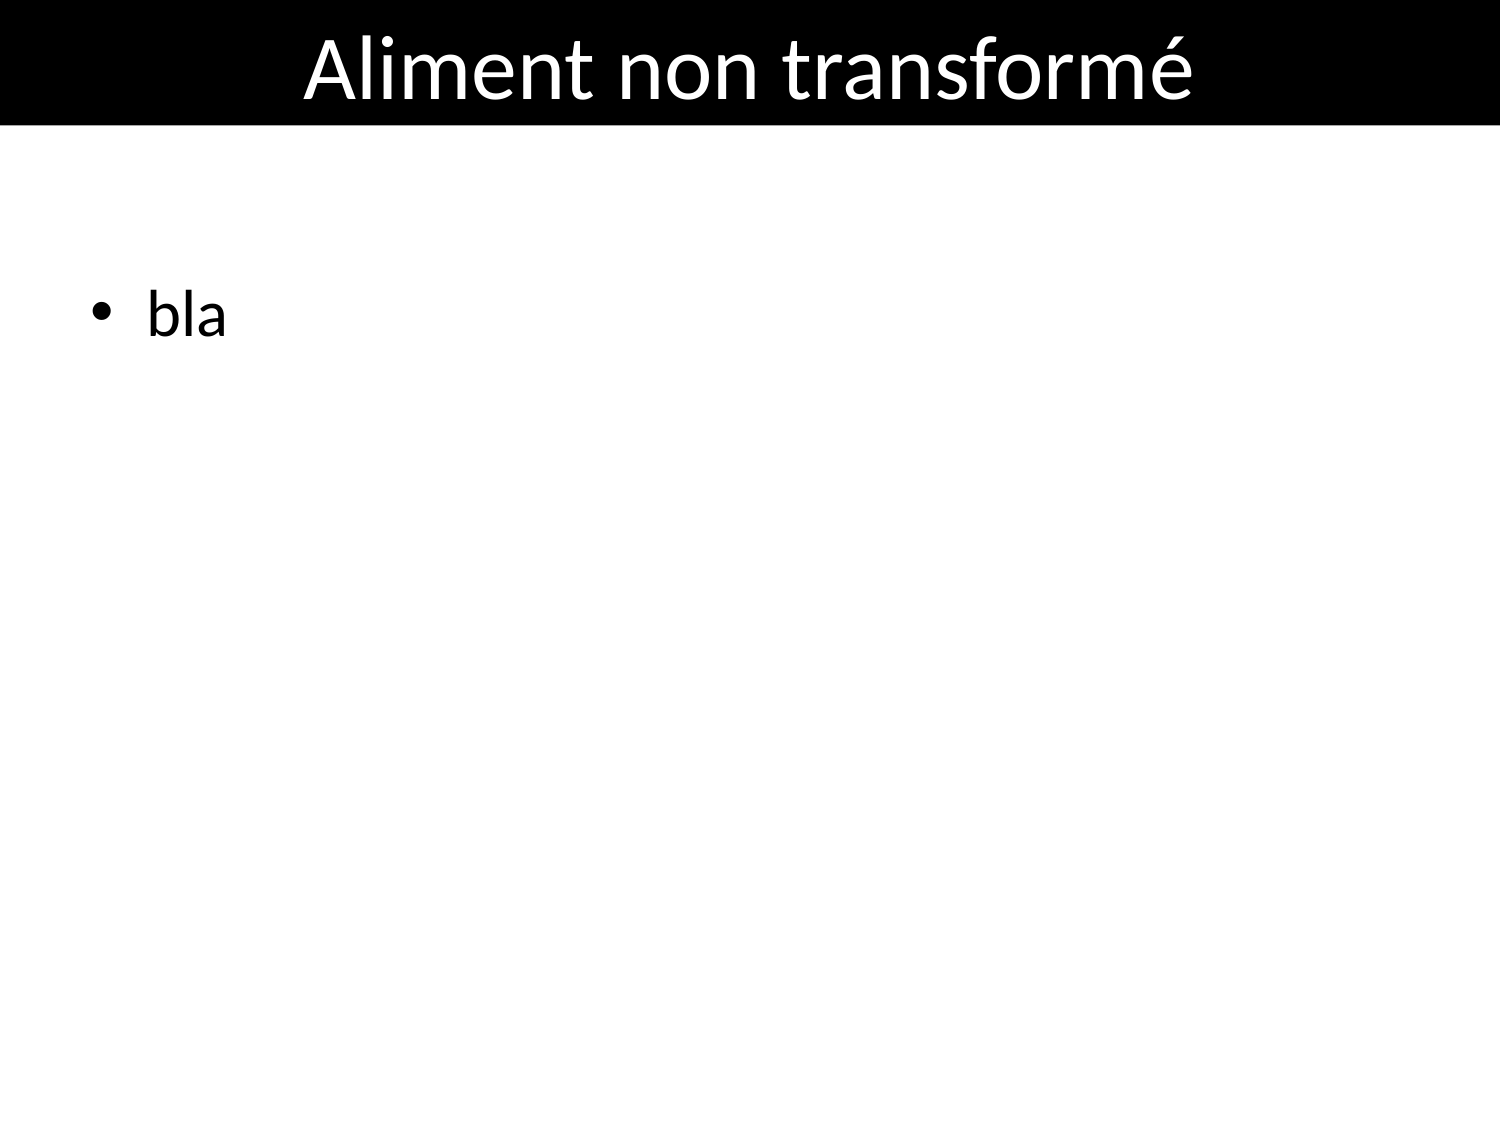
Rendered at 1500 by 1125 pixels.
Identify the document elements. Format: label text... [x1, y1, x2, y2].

title Aliment non transformé [0, 0, 1500, 126]
list bla [75, 262, 1426, 1005]
